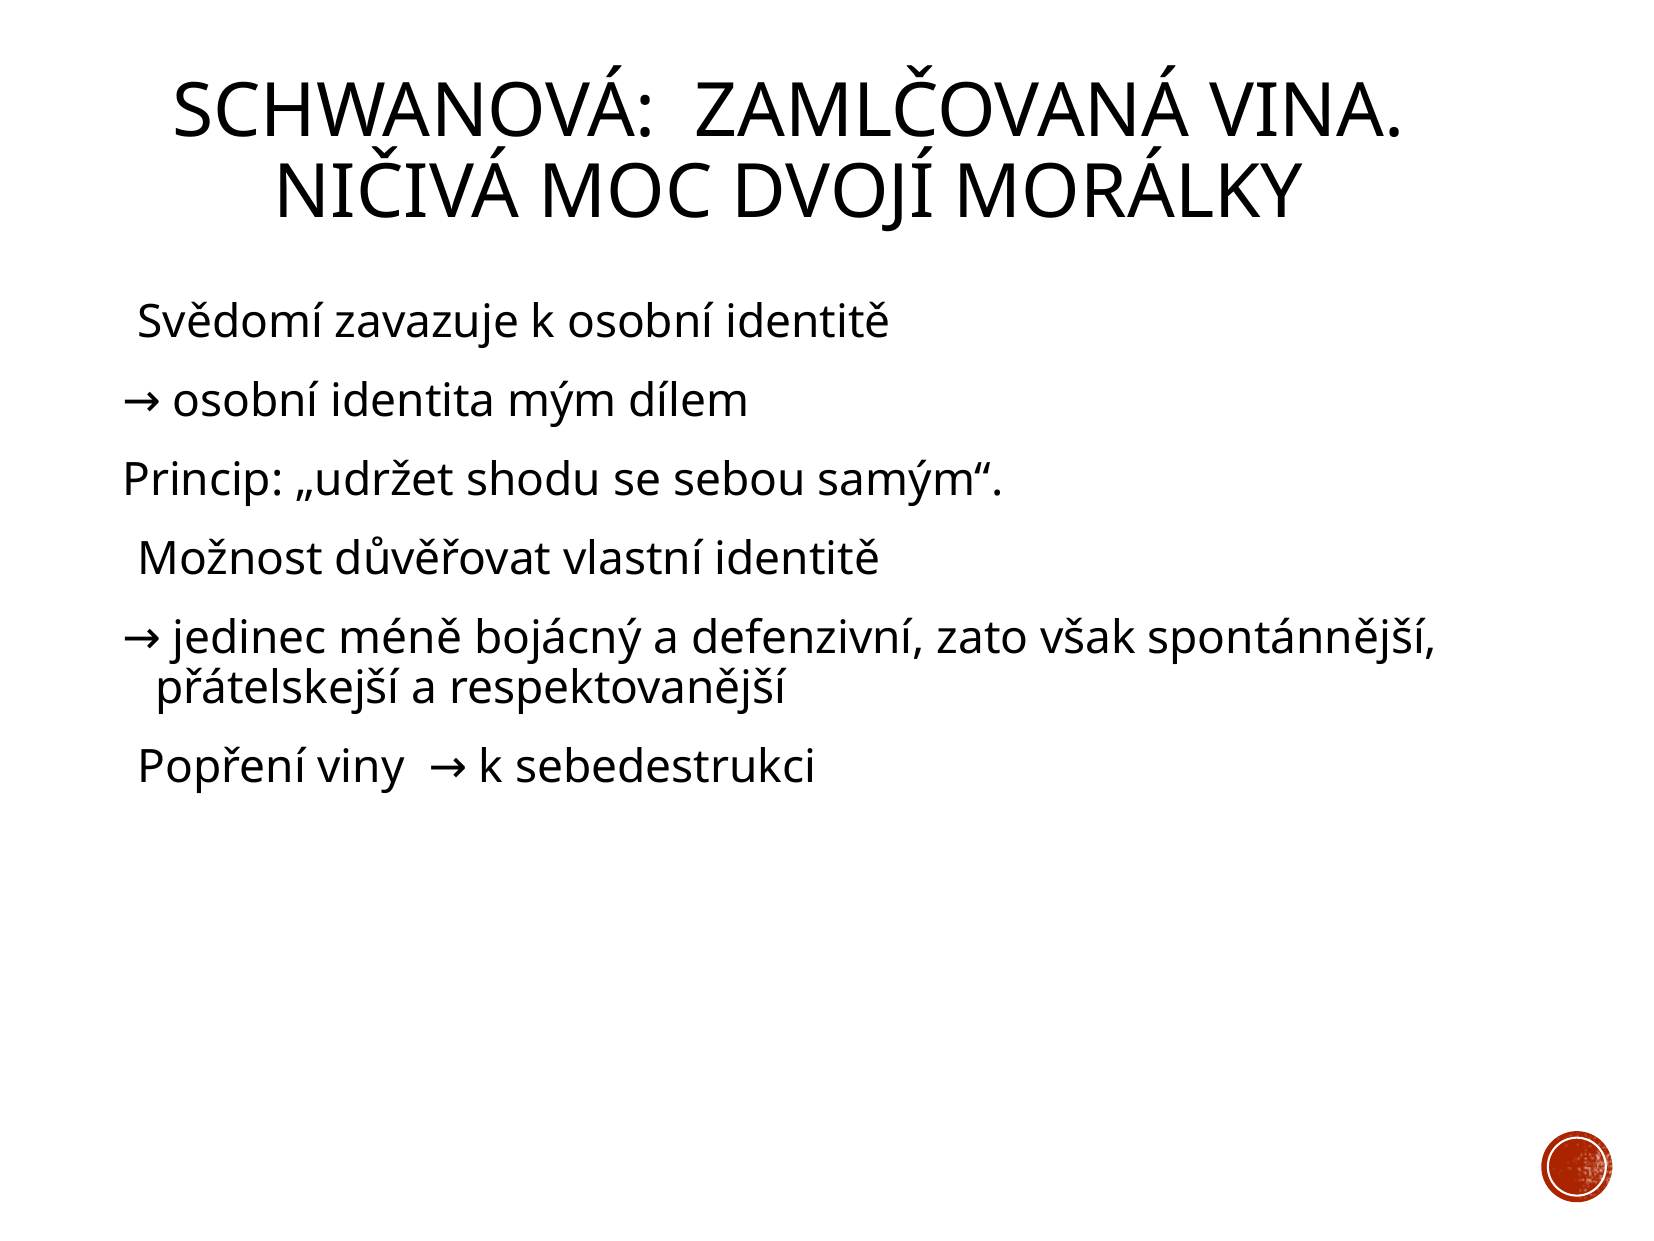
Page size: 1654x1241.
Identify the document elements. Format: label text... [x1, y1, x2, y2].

list Svědomí zavazuje k osobní identitě → osobní identita mým dílem Princip: „udržet shodu se sebou samým“. Možnost důvěřovat vlastní identitě → jedinec méně bojácný a defenzivní, zato však spontánnější, přátelskejší a respektovanější Popření viny → k sebedestrukci [89, 290, 1489, 1109]
title Schwanová: Zamlčovaná vina. Ničivá moc dvojí morálky [89, 49, 1489, 257]
